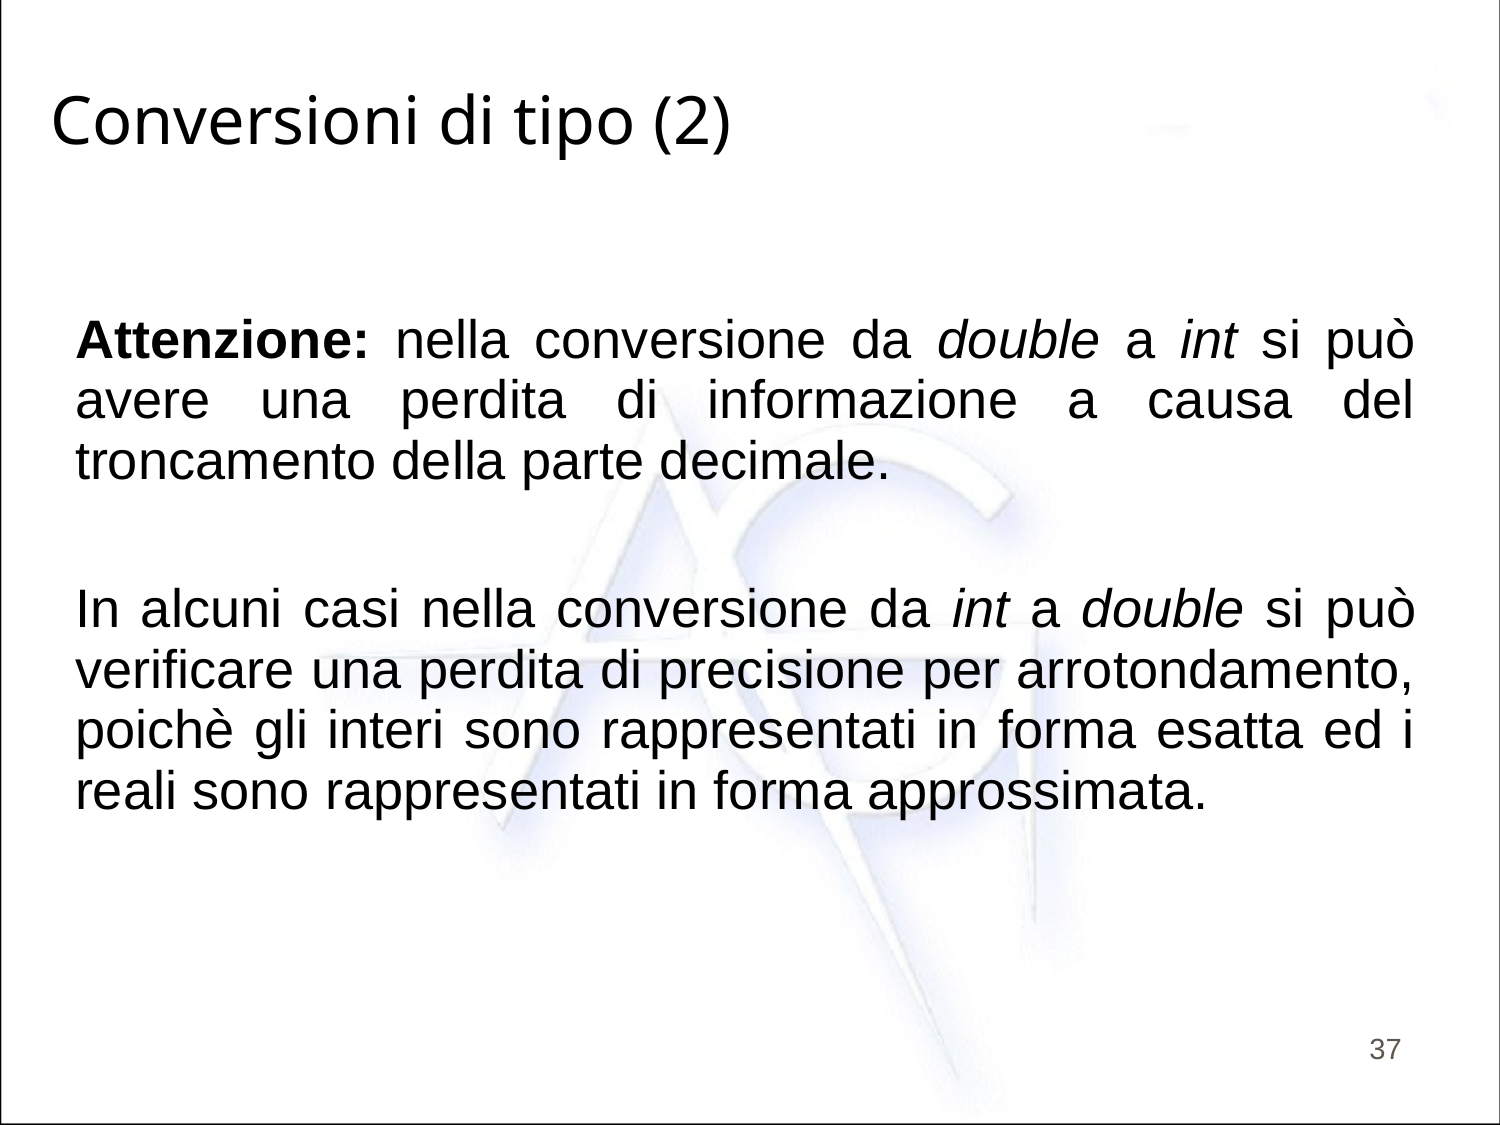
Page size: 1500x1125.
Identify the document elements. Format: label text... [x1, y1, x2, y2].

list Attenzione: nella conversione da double a int si può avere una perdita di informazione a causa del troncamento della parte decimale. In alcuni casi nella conversione da int a double si può verificare una perdita di precisione per arrotondamento, poichè gli interi sono rappresentati in forma esatta ed i reali sono rappresentati in forma approssimata. [74, 309, 1417, 1038]
picture [0, 0, 1500, 1125]
title Conversioni di tipo (2) [49, 7, 1438, 231]
